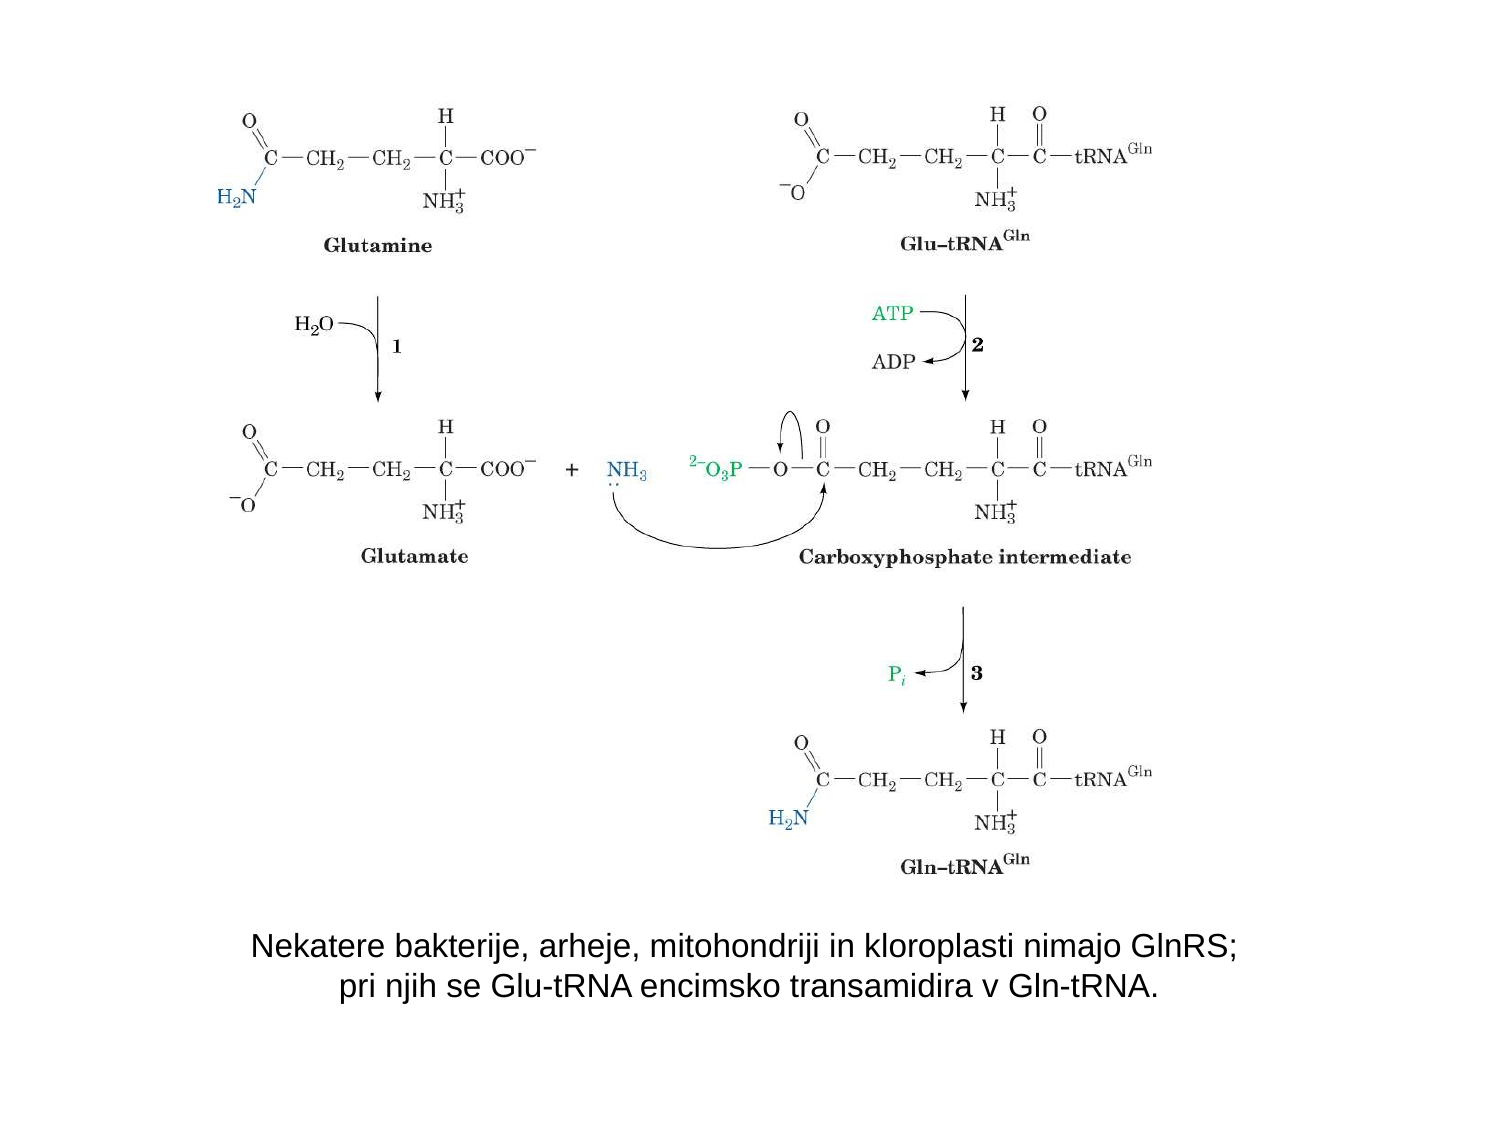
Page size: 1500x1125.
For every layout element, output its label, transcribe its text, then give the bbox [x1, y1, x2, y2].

text_box Nekatere bakterije, arheje, mitohondriji in kloroplasti nimajo GlnRS; pri njih se Glu-tRNA encimsko transamidira v Gln-tRNA. [100, 916, 1400, 1024]
picture [218, 101, 1152, 877]
